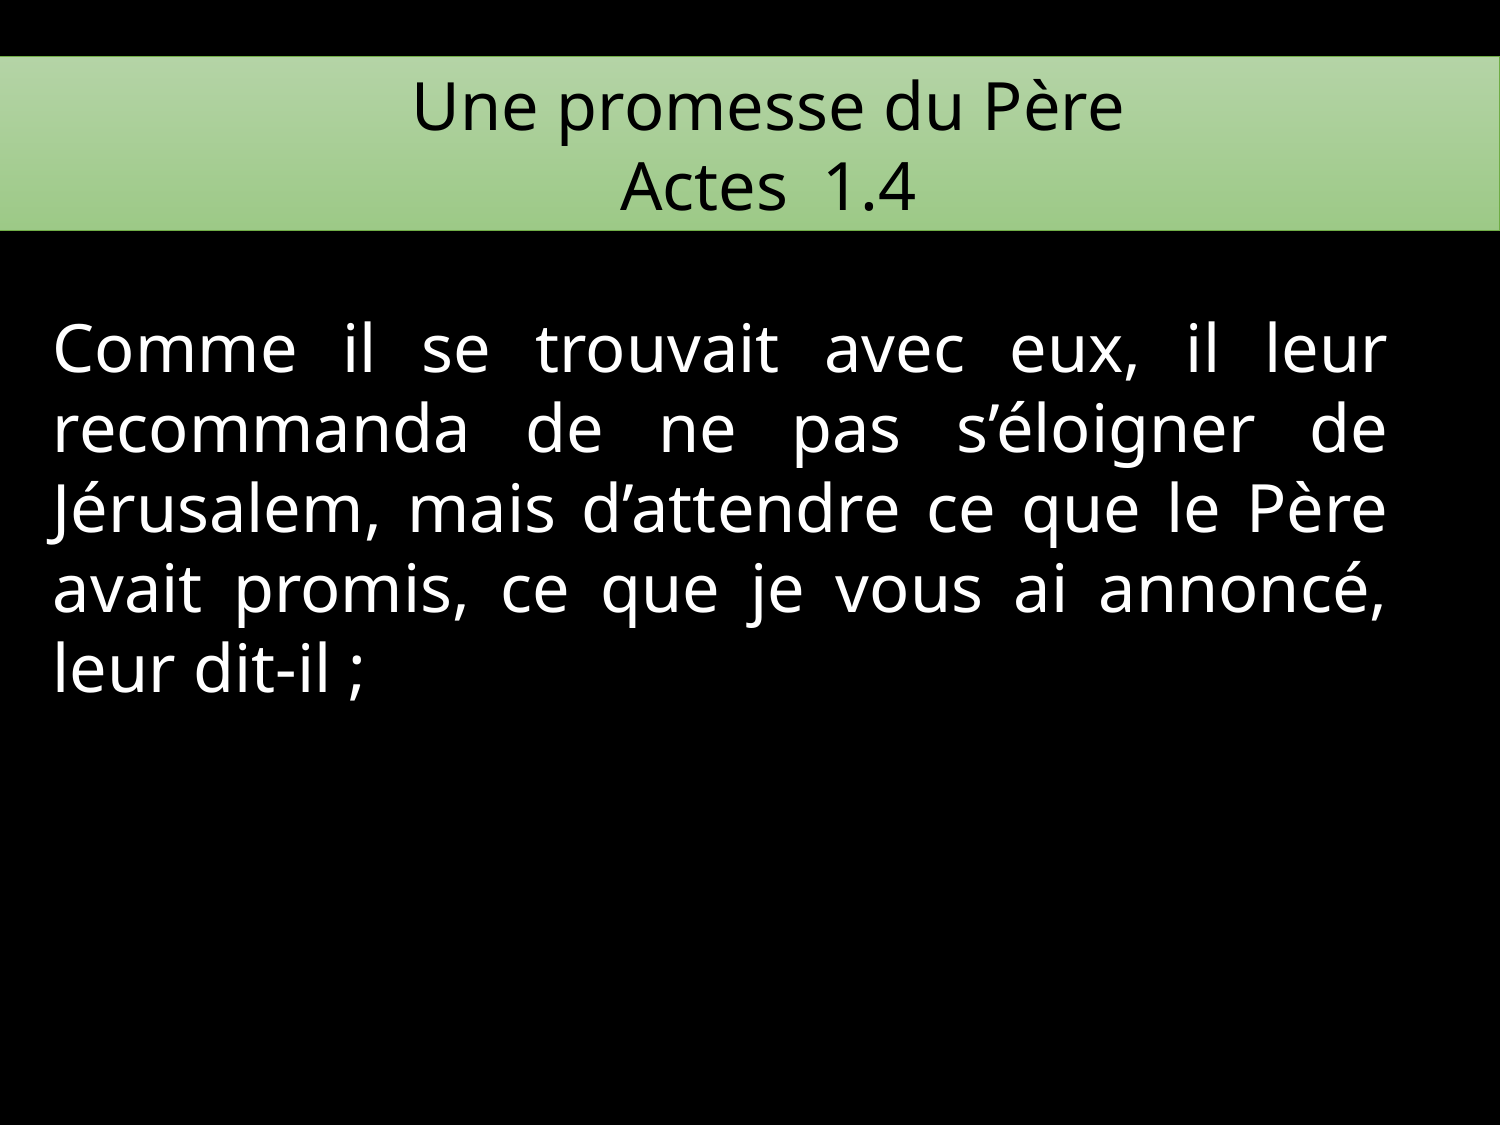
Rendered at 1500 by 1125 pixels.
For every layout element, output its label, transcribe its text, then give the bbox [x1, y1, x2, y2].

text_box Comme il se trouvait avec eux, il leur recommanda de ne pas s’éloigner de Jérusalem, mais d’attendre ce que le Père avait promis, ce que je vous ai annoncé, leur dit-il ; [37, 298, 1405, 714]
text_box Une promesse du Père Actes 1.4 [0, 56, 1500, 231]
